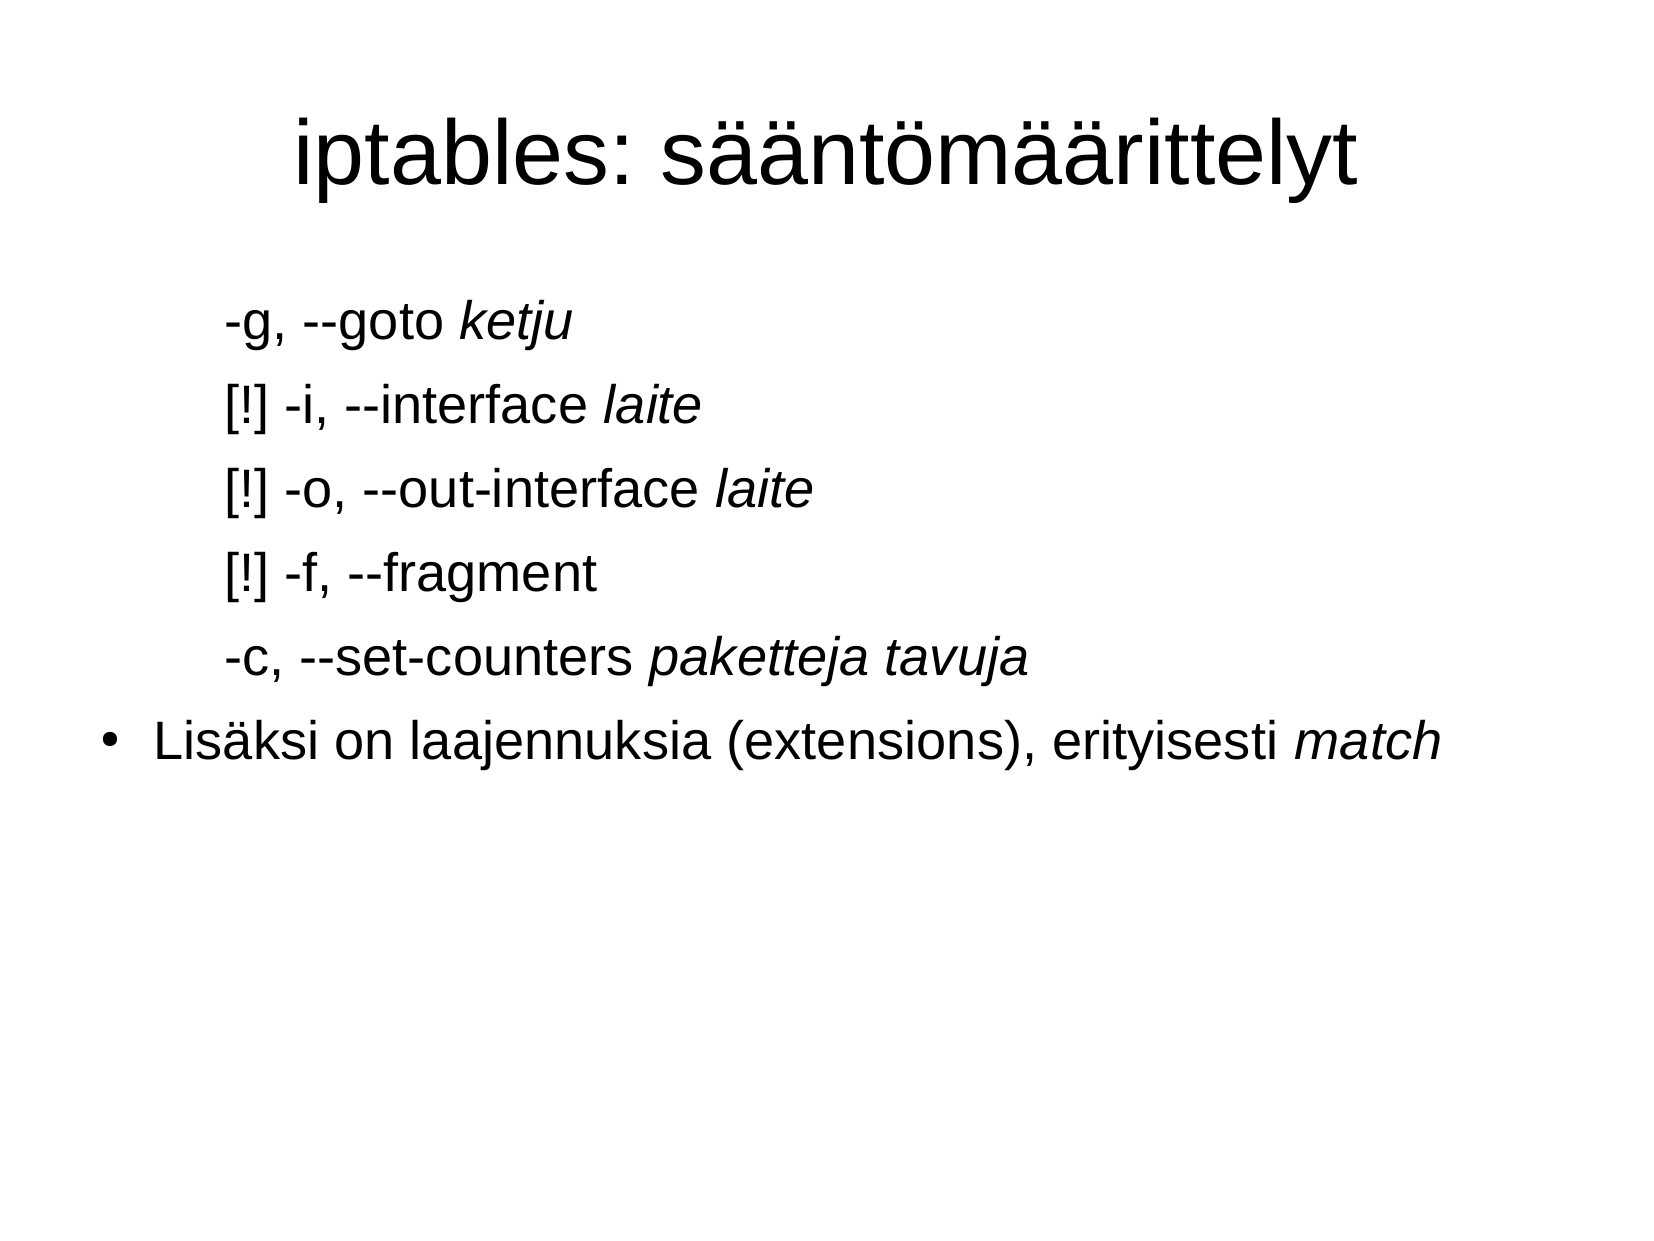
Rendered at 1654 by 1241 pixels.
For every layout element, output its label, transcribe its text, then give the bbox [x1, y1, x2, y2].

list -g, --goto ketju [!] -i, --interface laite [!] -o, --out-interface laite [!] -f, --fragment -c, --set-counters paketteja tavuja Lisäksi on laajennuksia (extensions), erityisesti match [82, 290, 1571, 1010]
title iptables: sääntömäärittelyt [82, 49, 1571, 257]
